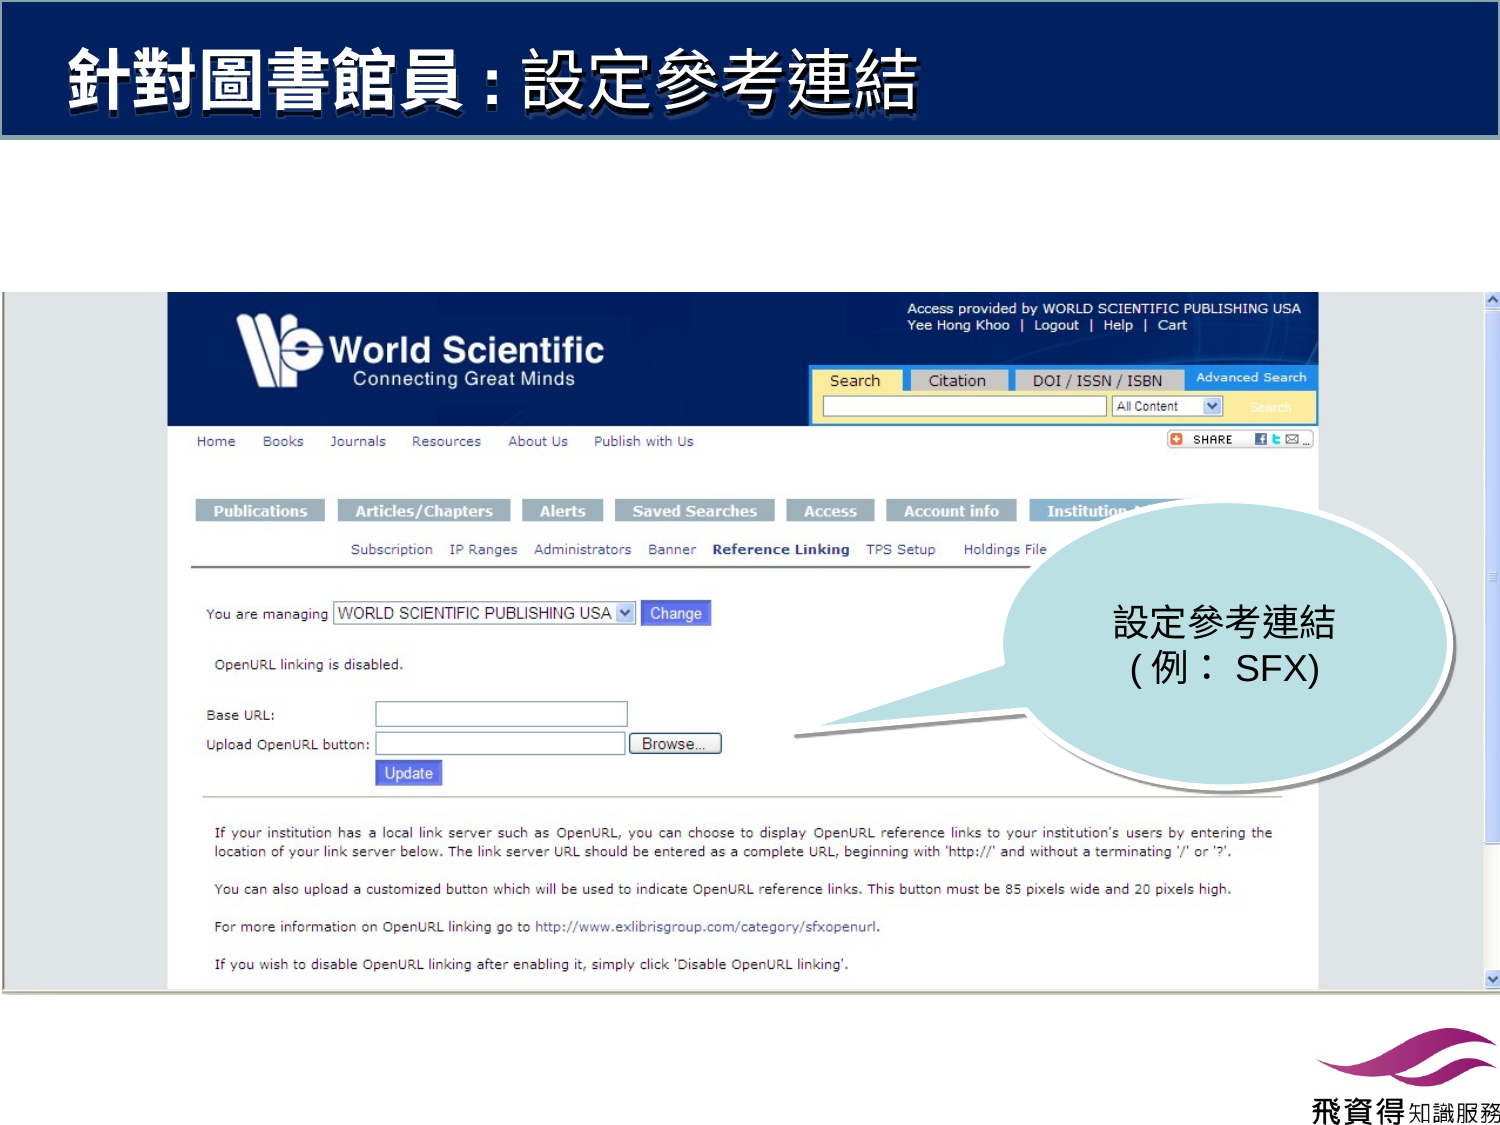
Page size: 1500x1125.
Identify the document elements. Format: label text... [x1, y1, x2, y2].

text_box 針對圖書館員:設定參考連結 [50, 30, 1088, 127]
picture [1312, 1028, 1500, 1125]
text_box [0, 0, 1500, 138]
picture [2, 292, 1500, 995]
text_box 設定參考連結 (例：SFX) [792, 500, 1450, 788]
